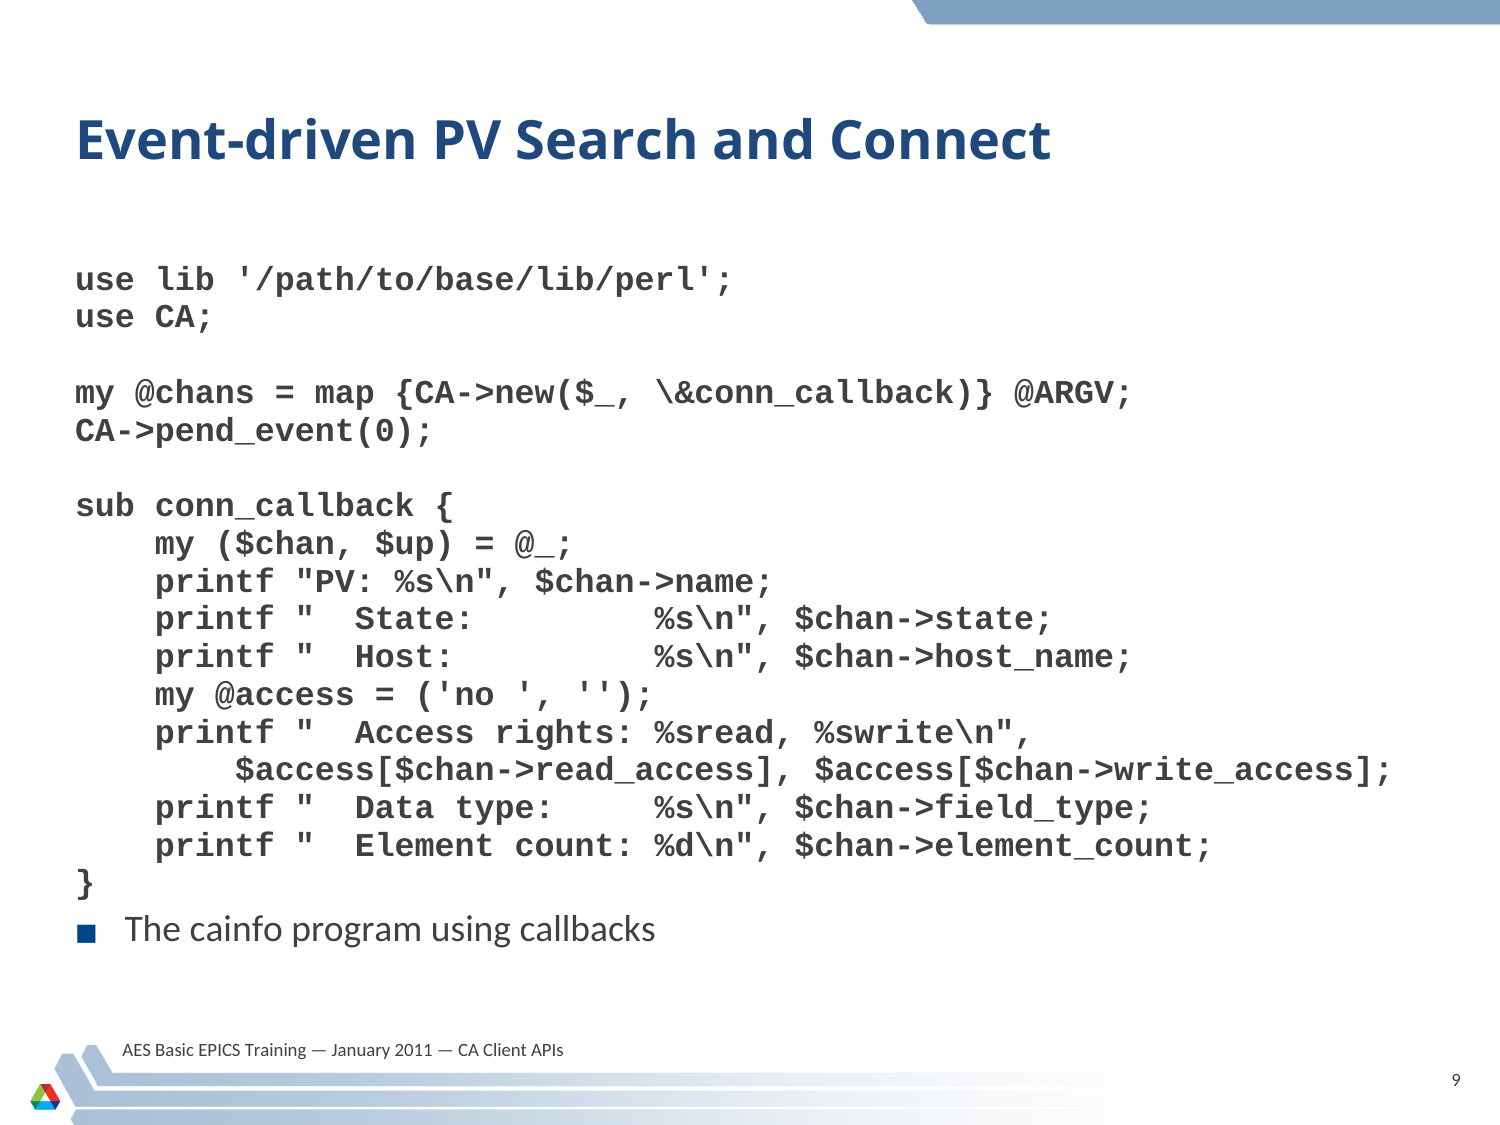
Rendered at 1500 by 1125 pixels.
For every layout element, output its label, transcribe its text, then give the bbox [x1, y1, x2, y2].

title Event-driven PV Search and Connect [75, 52, 1426, 226]
list use lib '/path/to/base/lib/perl'; use CA; my @chans = map {CA->new($_, \&conn_callback)} @ARGV; CA->pend_event(0); sub conn_callback { my ($chan, $up) = @_; printf "PV: %s\n", $chan->name; printf " State: %s\n", $chan->state; printf " Host: %s\n", $chan->host_name; my @access = ('no ', ''); printf " Access rights: %sread, %swrite\n", $access[$chan->read_access], $access[$chan->write_access]; printf " Data type: %s\n", $chan->field_type; printf " Element count: %d\n", $chan->element_count; } The cainfo program using callbacks [75, 262, 1426, 991]
picture [0, 1037, 1500, 1125]
picture [0, 0, 1500, 26]
